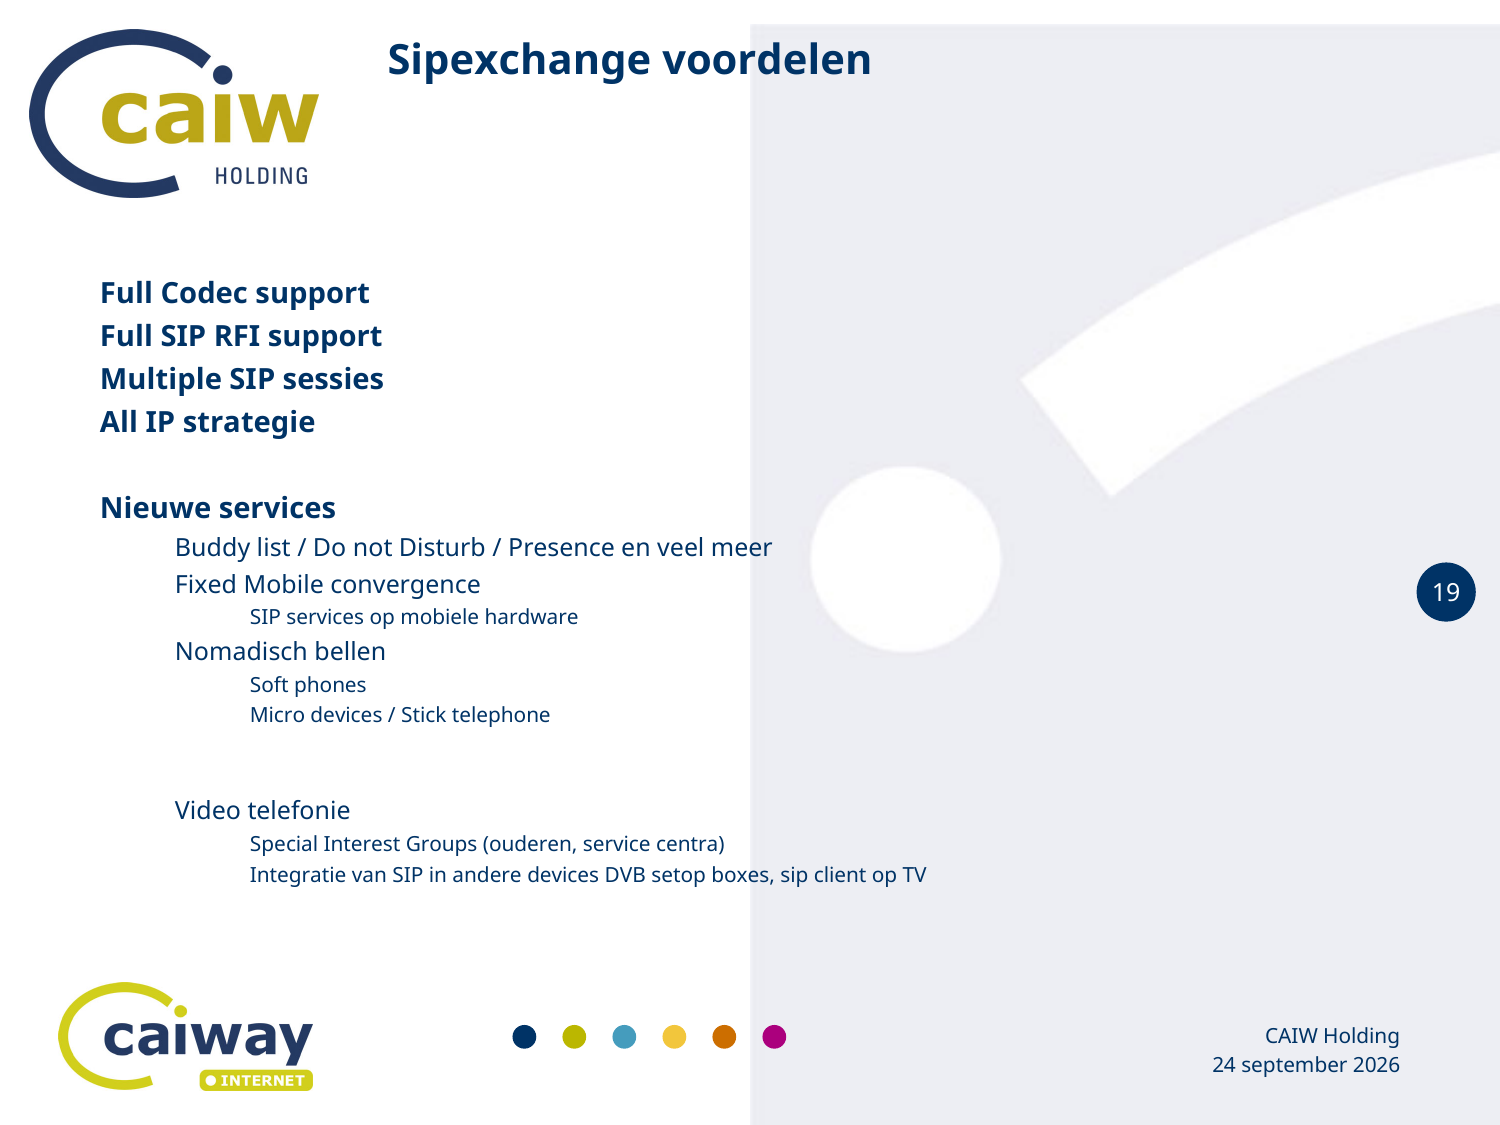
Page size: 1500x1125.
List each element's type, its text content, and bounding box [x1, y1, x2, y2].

picture [29, 29, 319, 198]
list Full Codec support Full SIP RFI support Multiple SIP sessies All IP strategie Nieuwe services Buddy list / Do not Disturb / Presence en veel meer Fixed Mobile convergence SIP services op mobiele hardware Nomadisch bellen Soft phones Micro devices / Stick telephone Video telefonie Special Interest Groups (ouderen, service centra) Integratie van SIP in andere devices DVB setop boxes, sip client op TV [99, 275, 1401, 1014]
picture [58, 982, 313, 1091]
title Sipexchange voordelen [387, 29, 1400, 230]
picture [750, 24, 1500, 1125]
